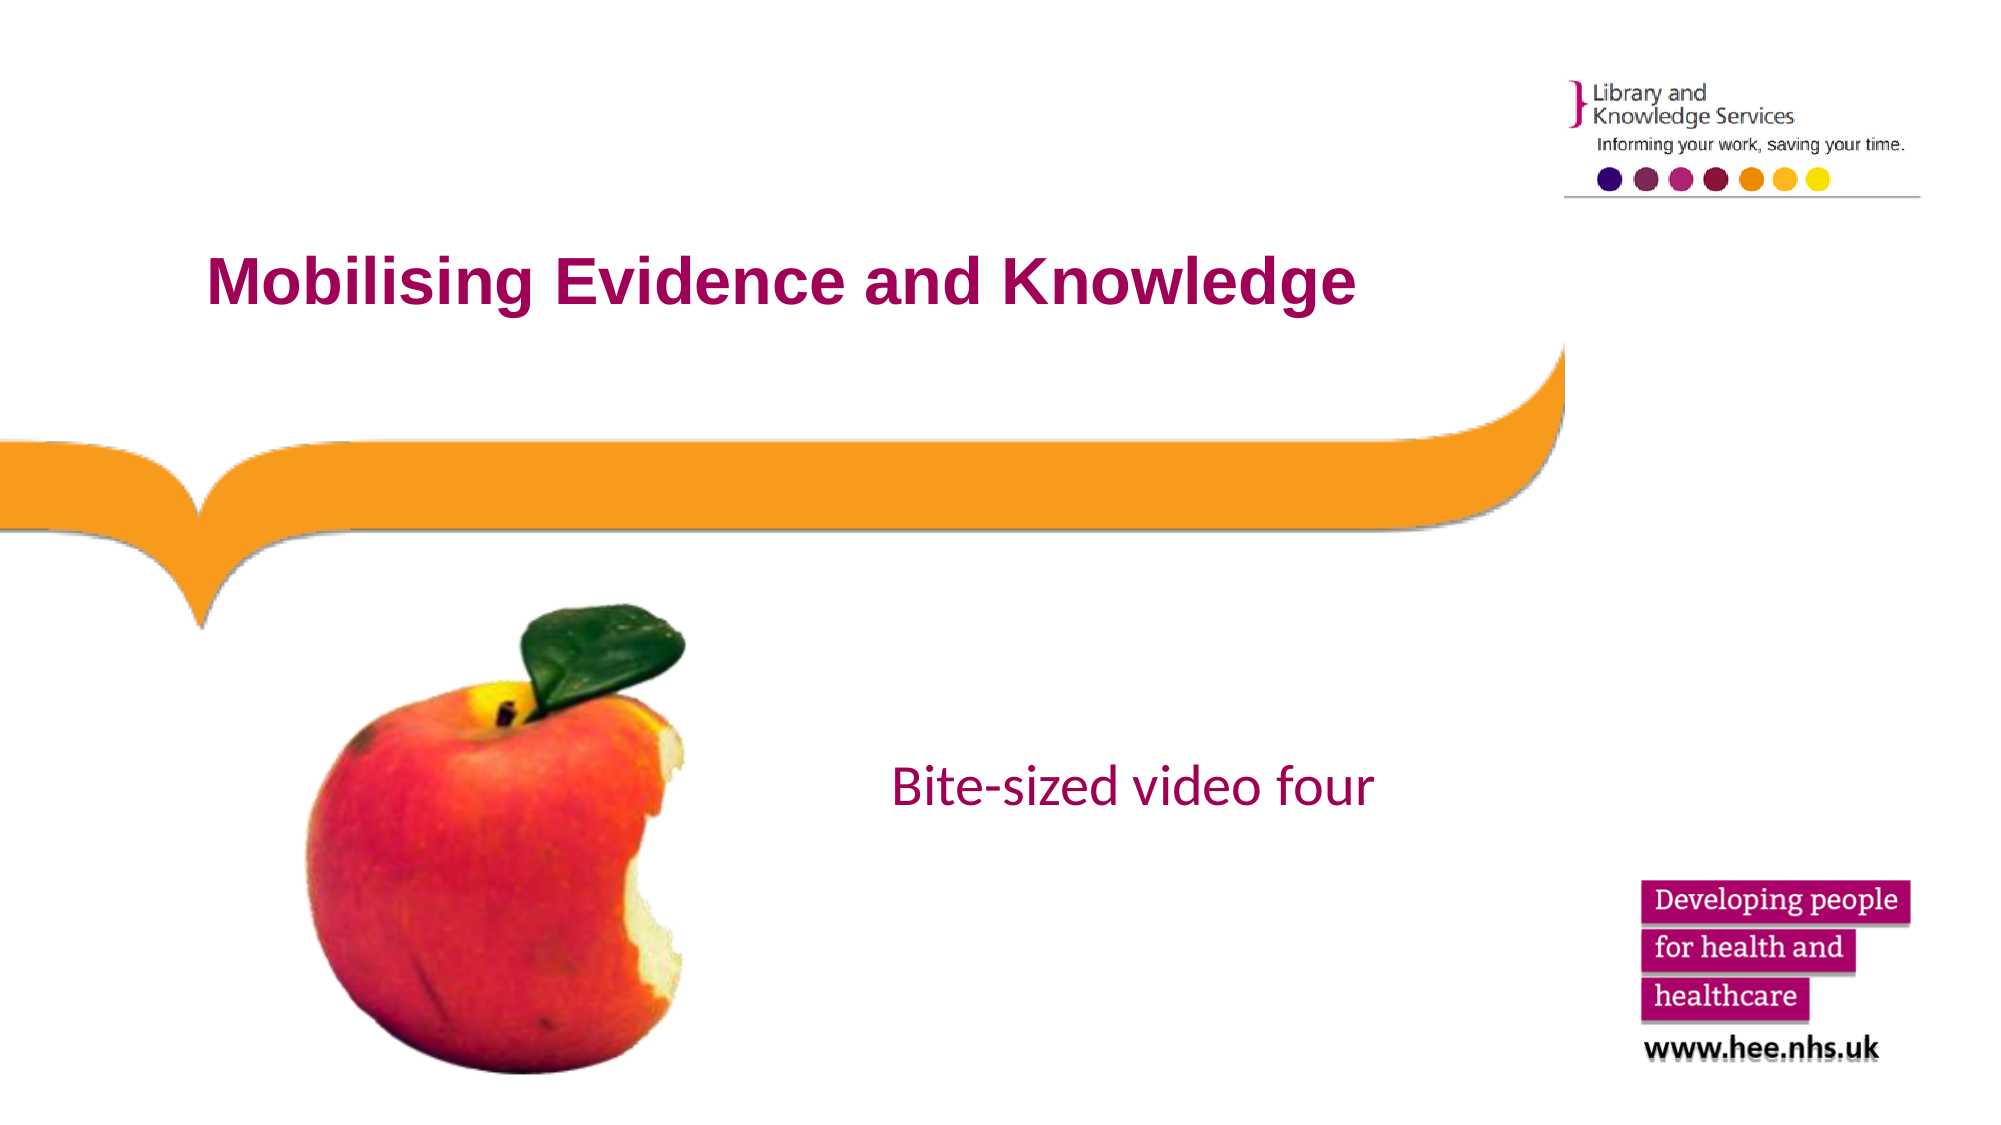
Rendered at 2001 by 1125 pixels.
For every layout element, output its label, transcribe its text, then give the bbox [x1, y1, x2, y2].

title Mobilising Evidence and Knowledge [32, 69, 1533, 335]
picture [0, 335, 1565, 1112]
picture [1564, 76, 1923, 196]
text_box Bite-sized video four [876, 739, 1490, 826]
picture [1627, 866, 1923, 1071]
